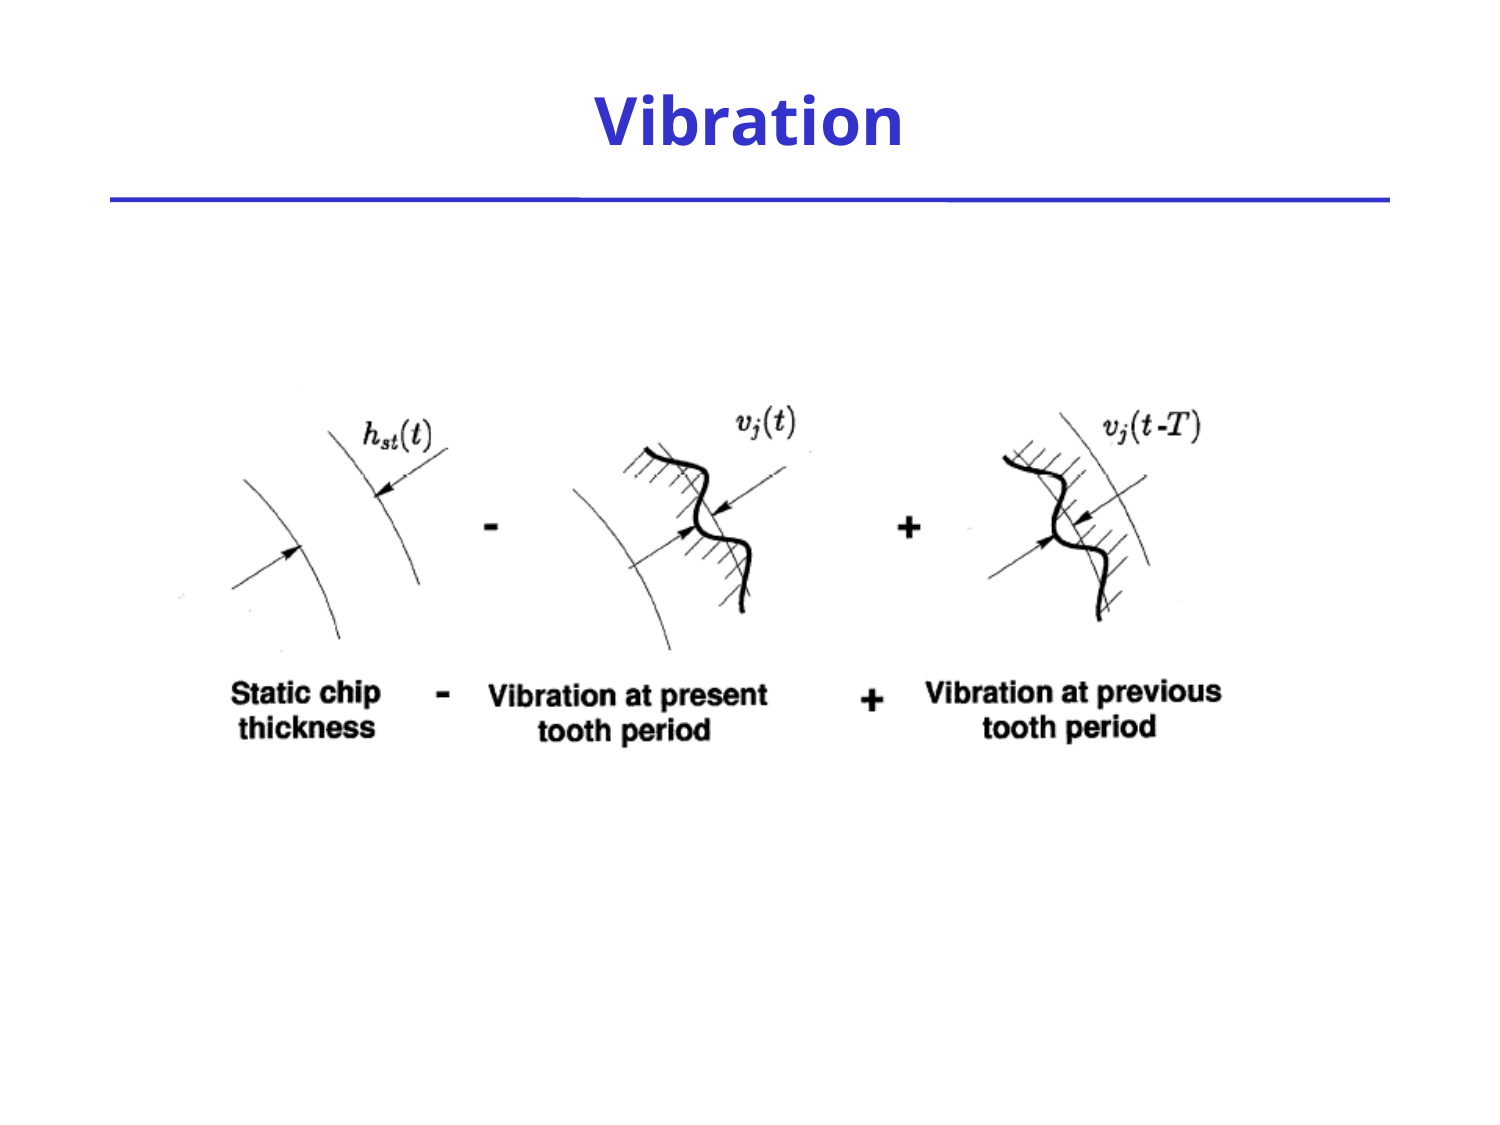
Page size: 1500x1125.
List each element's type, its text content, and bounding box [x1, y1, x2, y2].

picture [162, 387, 1235, 754]
title Vibration [112, 50, 1388, 188]
